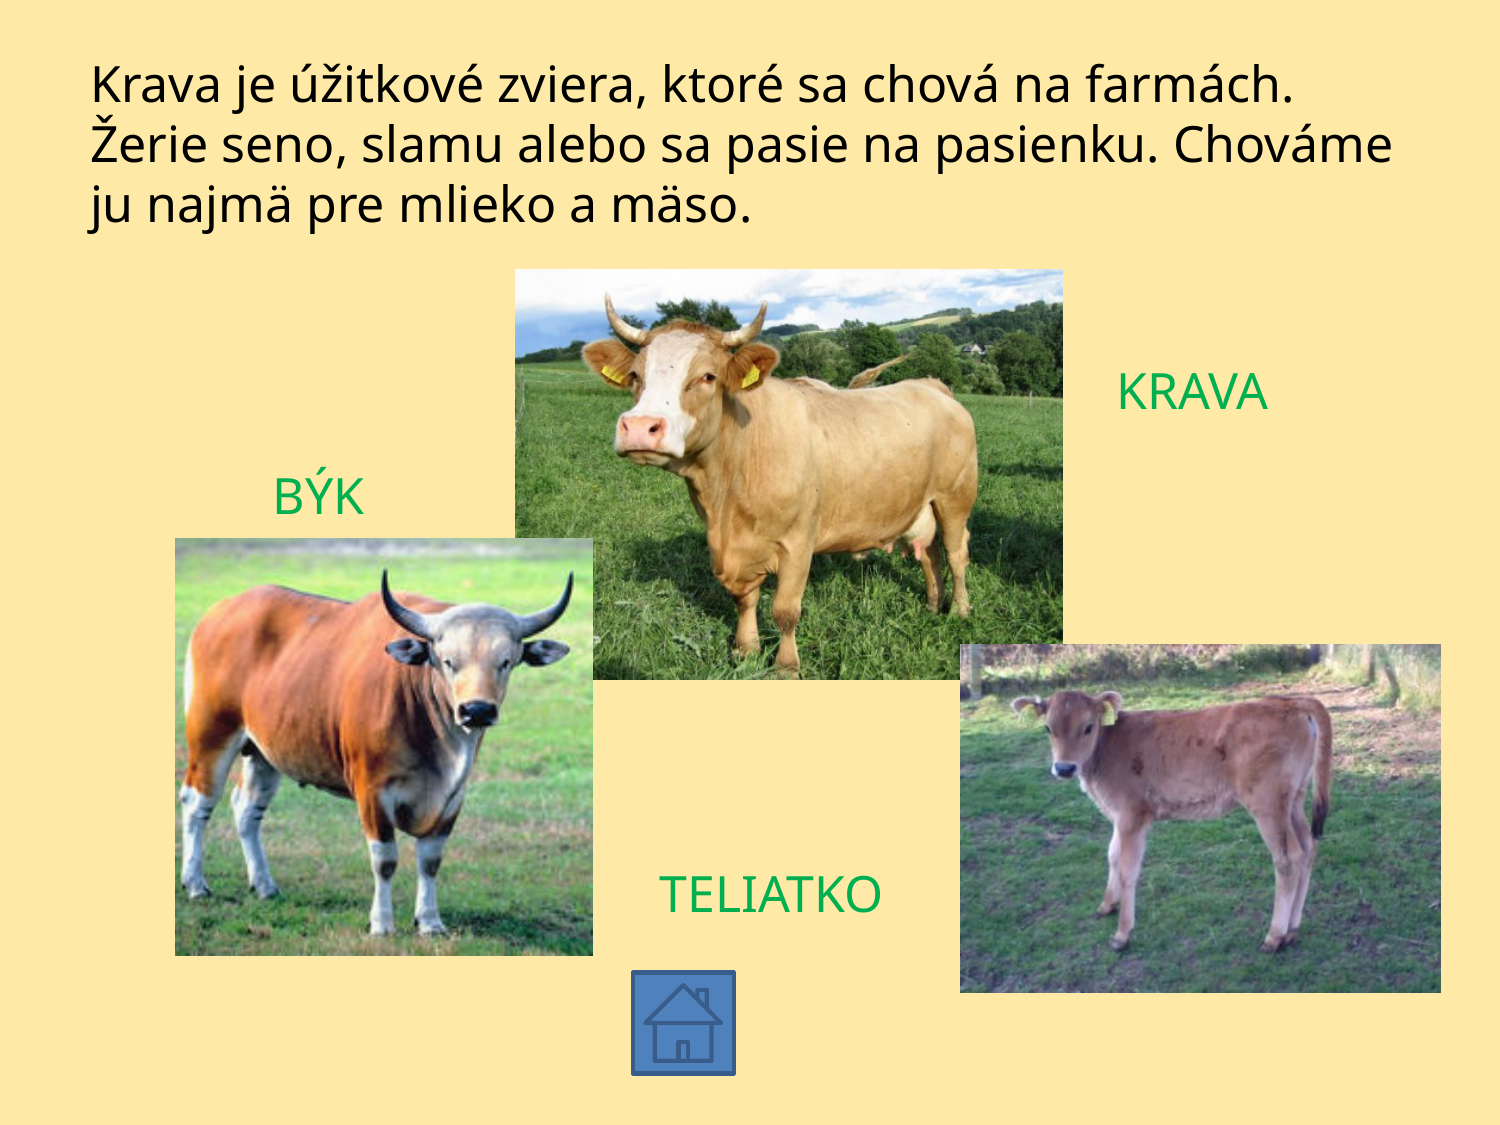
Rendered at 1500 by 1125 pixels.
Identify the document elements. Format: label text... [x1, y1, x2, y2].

text_box KRAVA [1101, 351, 1302, 428]
picture [175, 269, 1441, 993]
text_box BÝK [257, 457, 383, 533]
title Krava je úžitkové zviera, ktoré sa chová na farmách. Žerie seno, slamu alebo sa pasie na pasienku. Chováme ju najmä pre mlieko a mäso. [75, 45, 1426, 233]
text_box TELIATKO [644, 855, 939, 932]
text_box [632, 972, 734, 1074]
